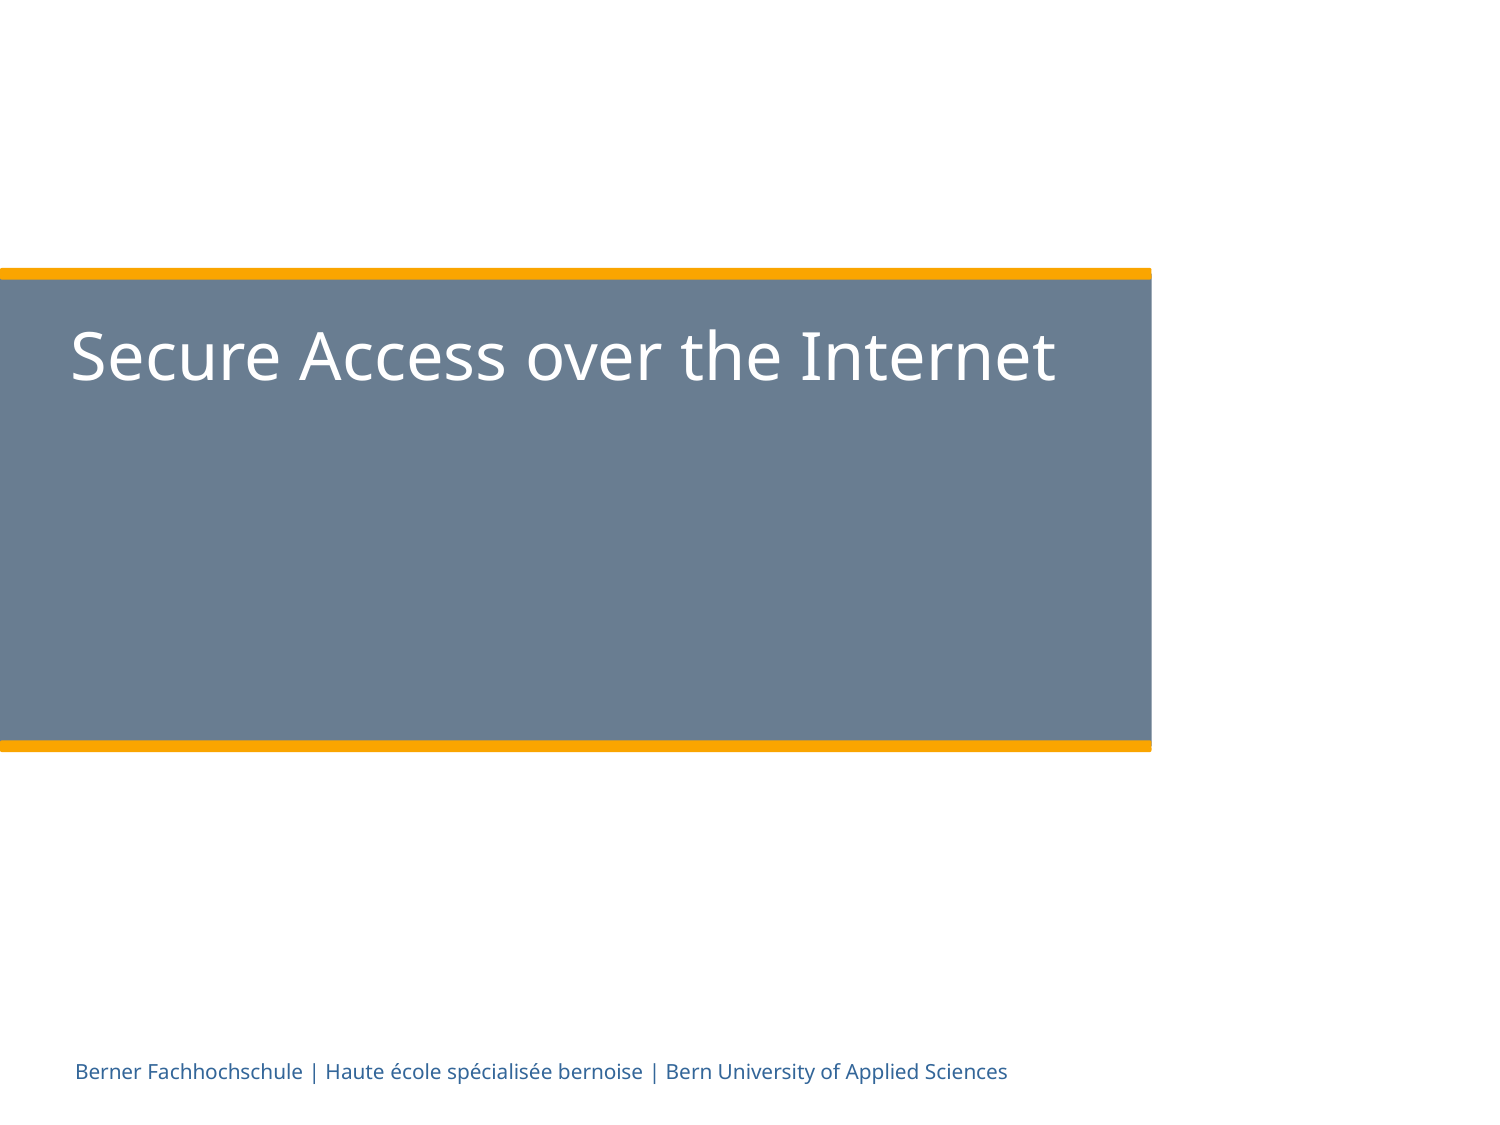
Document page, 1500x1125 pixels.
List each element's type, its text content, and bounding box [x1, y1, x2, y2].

title Secure Access over the Internet [70, 296, 1152, 414]
